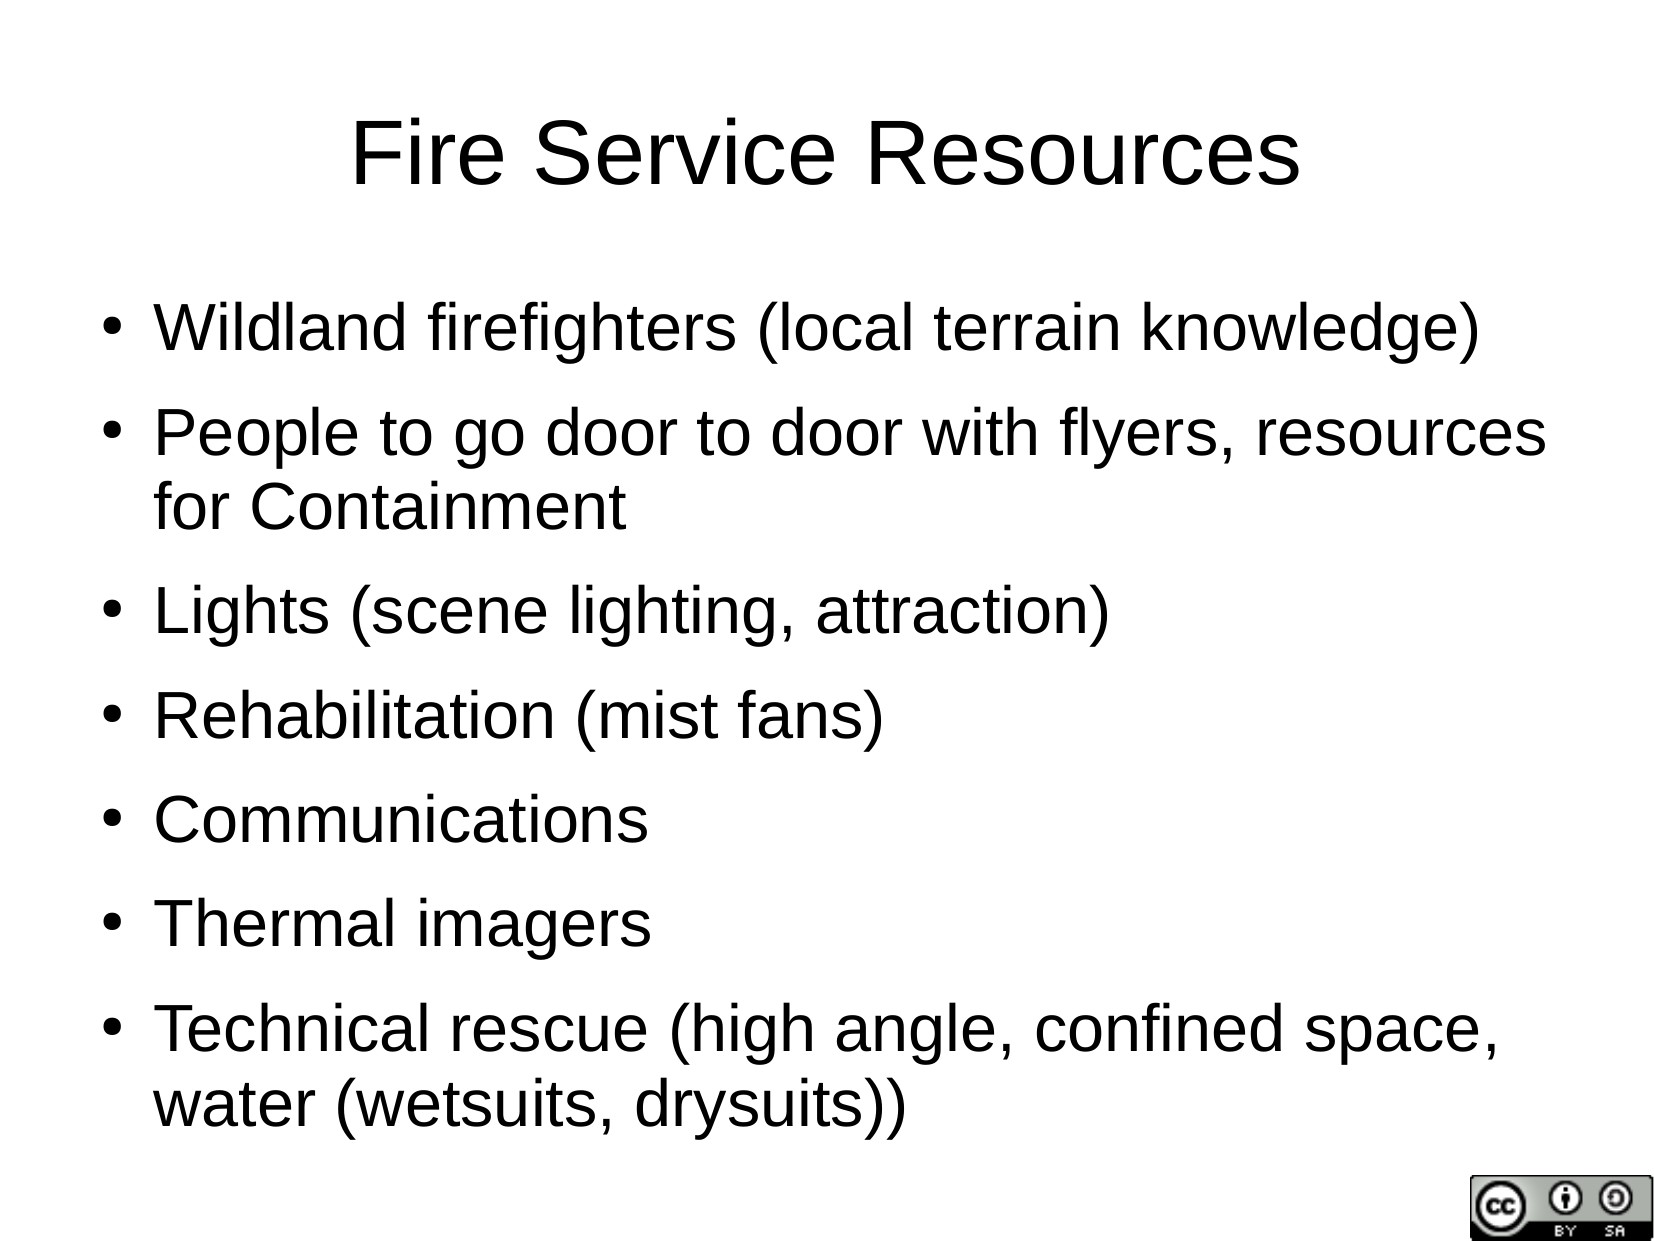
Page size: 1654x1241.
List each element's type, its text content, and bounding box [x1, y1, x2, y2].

title Fire Service Resources [82, 49, 1571, 257]
picture [1470, 1175, 1654, 1241]
list Wildland firefighters (local terrain knowledge) People to go door to door with flyers, resources for Containment Lights (scene lighting, attraction) Rehabilitation (mist fans) Communications Thermal imagers Technical rescue (high angle, confined space, water (wetsuits, drysuits)) [82, 290, 1571, 1216]
